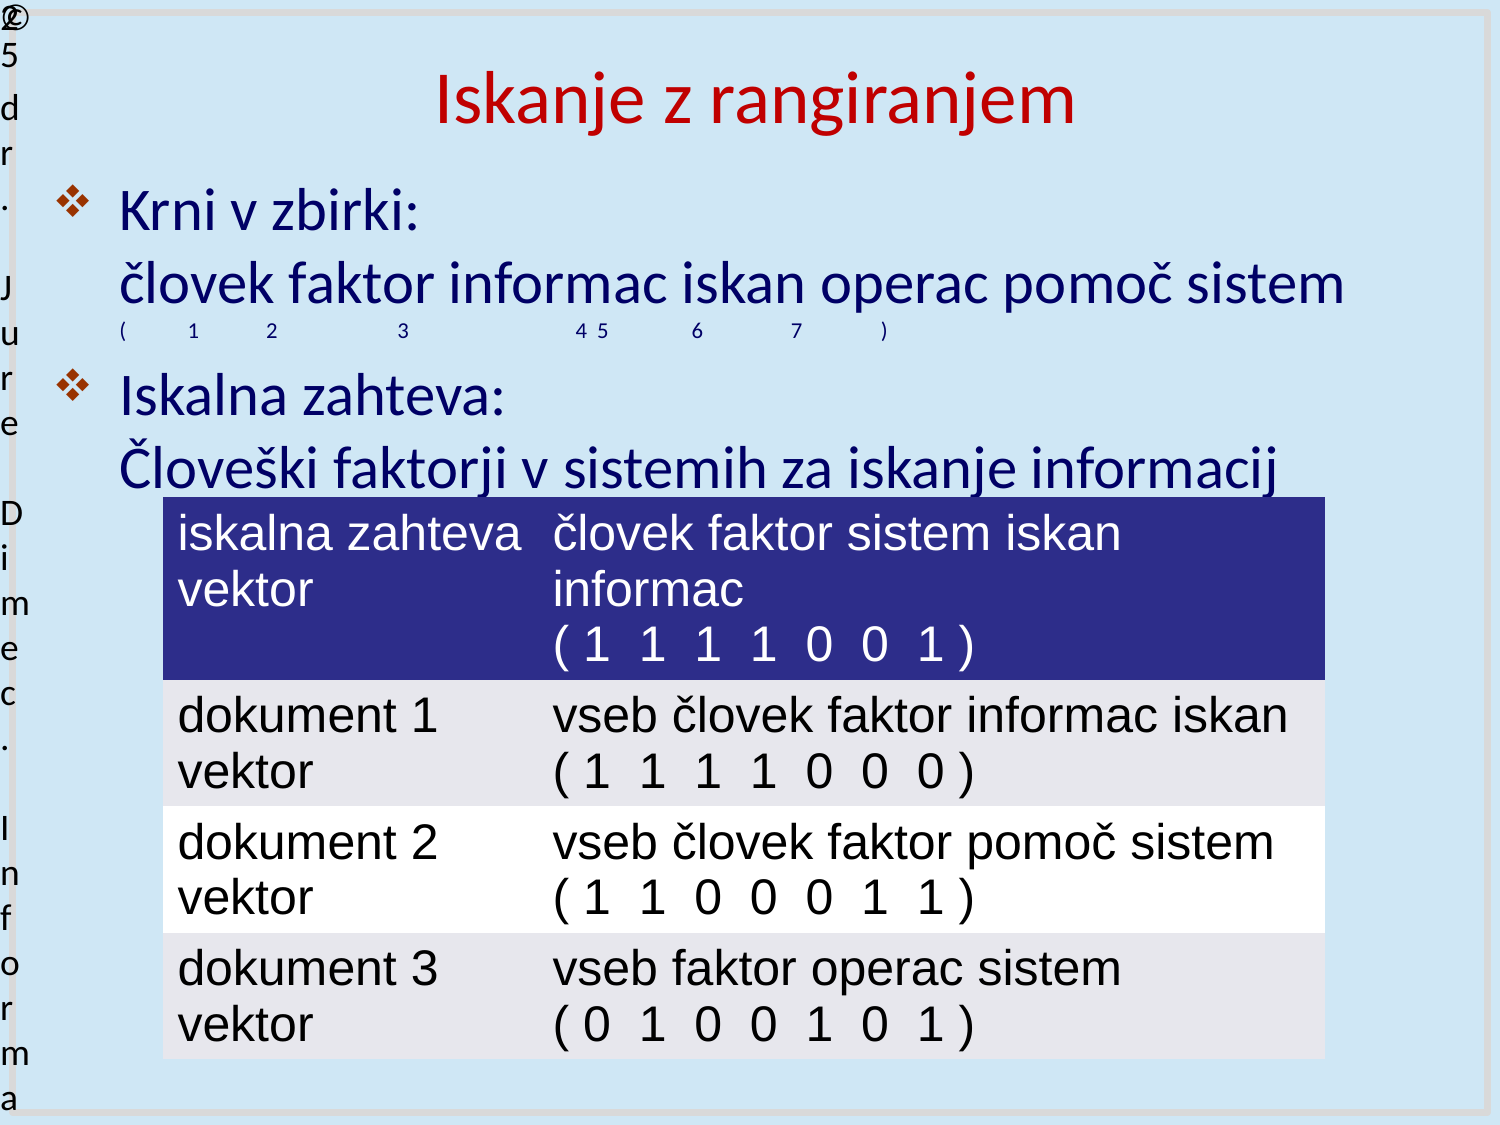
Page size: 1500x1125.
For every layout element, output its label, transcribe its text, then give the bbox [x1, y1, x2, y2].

list Krni v zbirki: človek faktor informac iskan operac pomoč sistem ( 1 2 3 4 5 6 7 ) Iskalna zahteva: Človeški faktorji v sistemih za iskanje informacij [37, 162, 1475, 513]
table_cell vseb človek faktor informac iskan ( 1 1 1 1 0 0 0 ) [537, 680, 1325, 806]
table_header človek faktor sistem iskan informac ( 1 1 1 1 0 0 1 ) [537, 497, 1325, 680]
title Iskanje z rangiranjem [37, 37, 1475, 150]
table_cell dokument 2 vektor [163, 806, 537, 933]
table_cell dokument 1 vektor [163, 680, 537, 806]
table_cell vseb človek faktor pomoč sistem ( 1 1 0 0 0 1 1 ) [537, 806, 1325, 933]
table_header iskalna zahteva vektor [163, 497, 537, 680]
table_cell vseb faktor operac sistem ( 0 1 0 0 1 0 1 ) [537, 933, 1325, 1059]
table_cell dokument 3 vektor [163, 933, 537, 1059]
